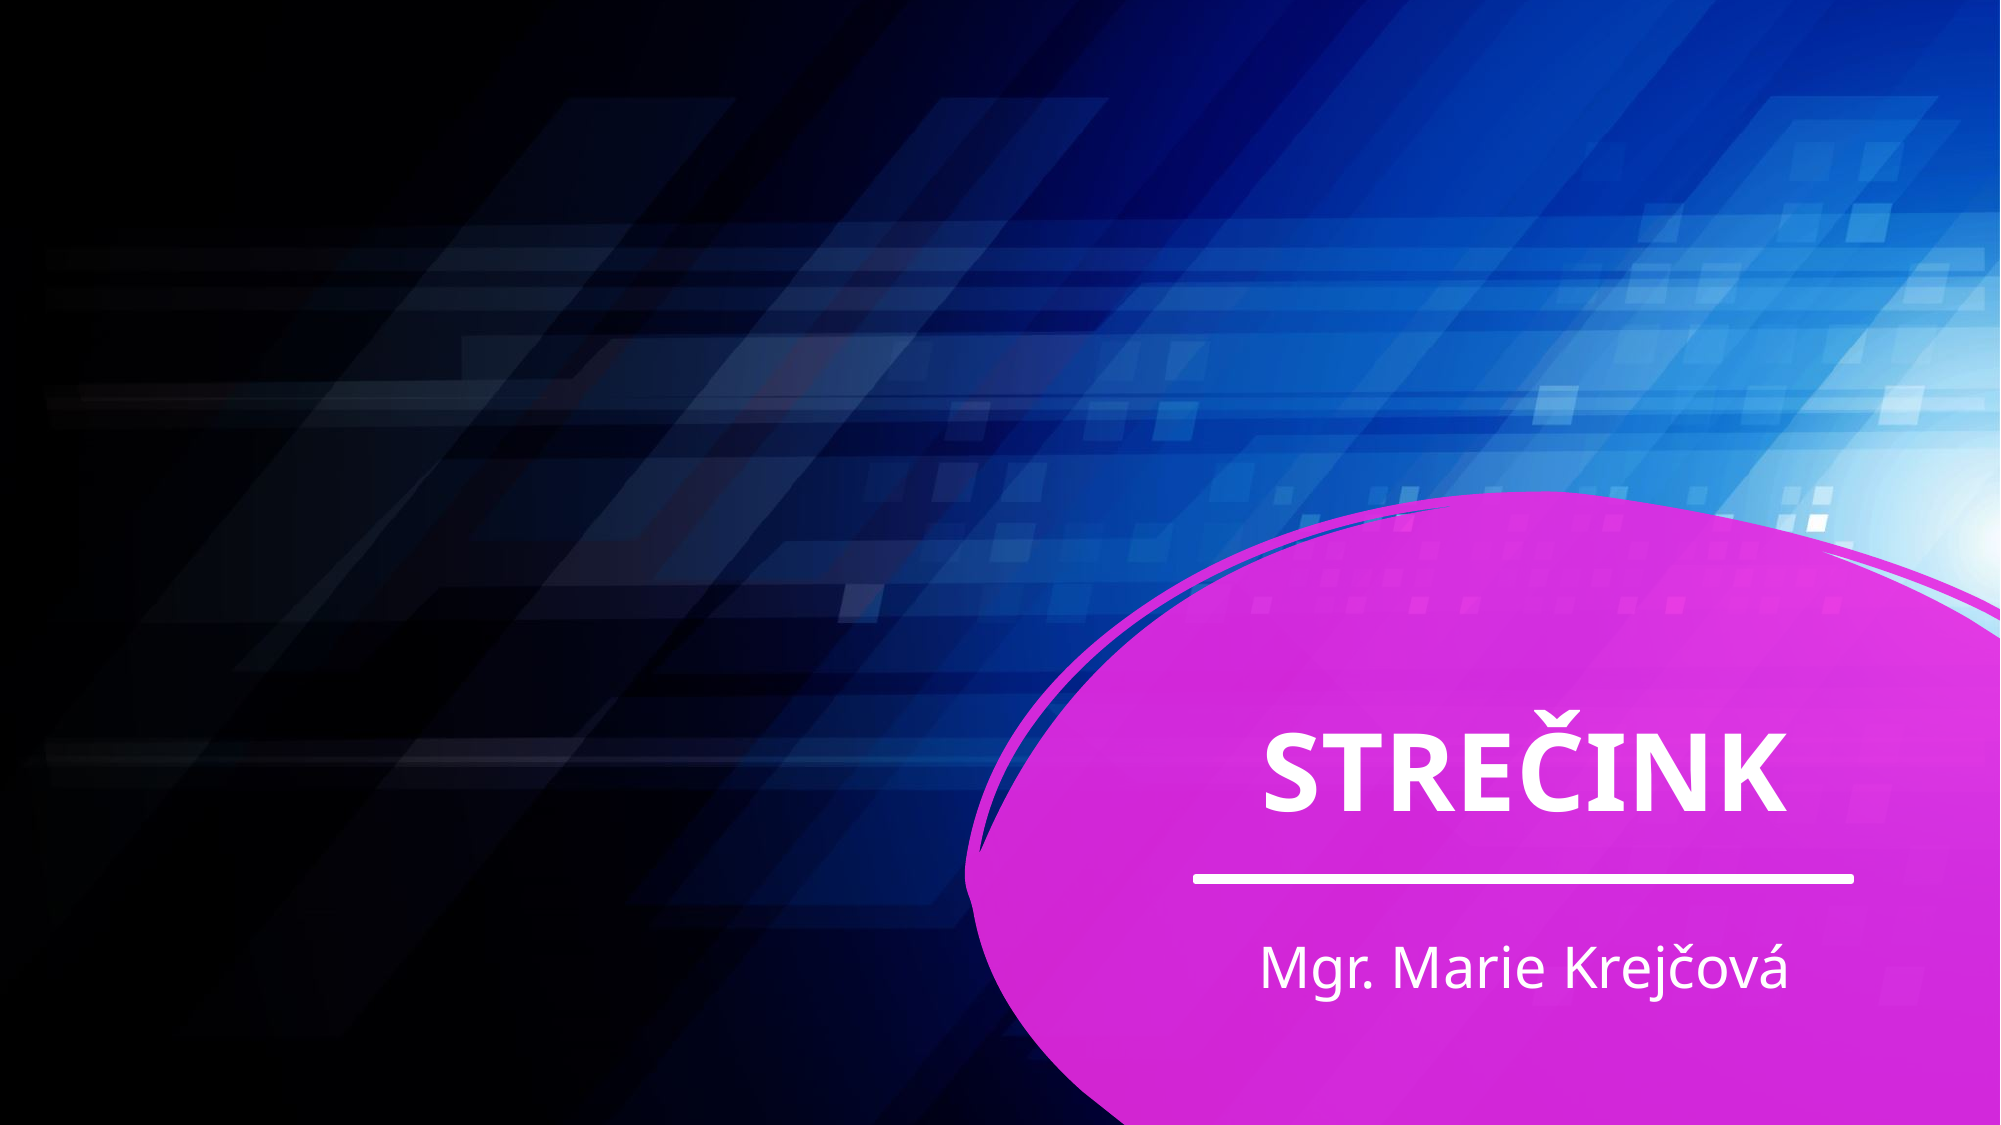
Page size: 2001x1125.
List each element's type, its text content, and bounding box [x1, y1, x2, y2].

picture [981, 615, 1149, 847]
picture [1153, 515, 1397, 612]
picture [0, 0, 2000, 1125]
title STREČINK [1149, 612, 1900, 841]
text_box [964, 491, 2000, 1125]
picture [1842, 558, 2000, 637]
subtitle Mgr. Marie Krejčová [1150, 916, 1900, 1008]
